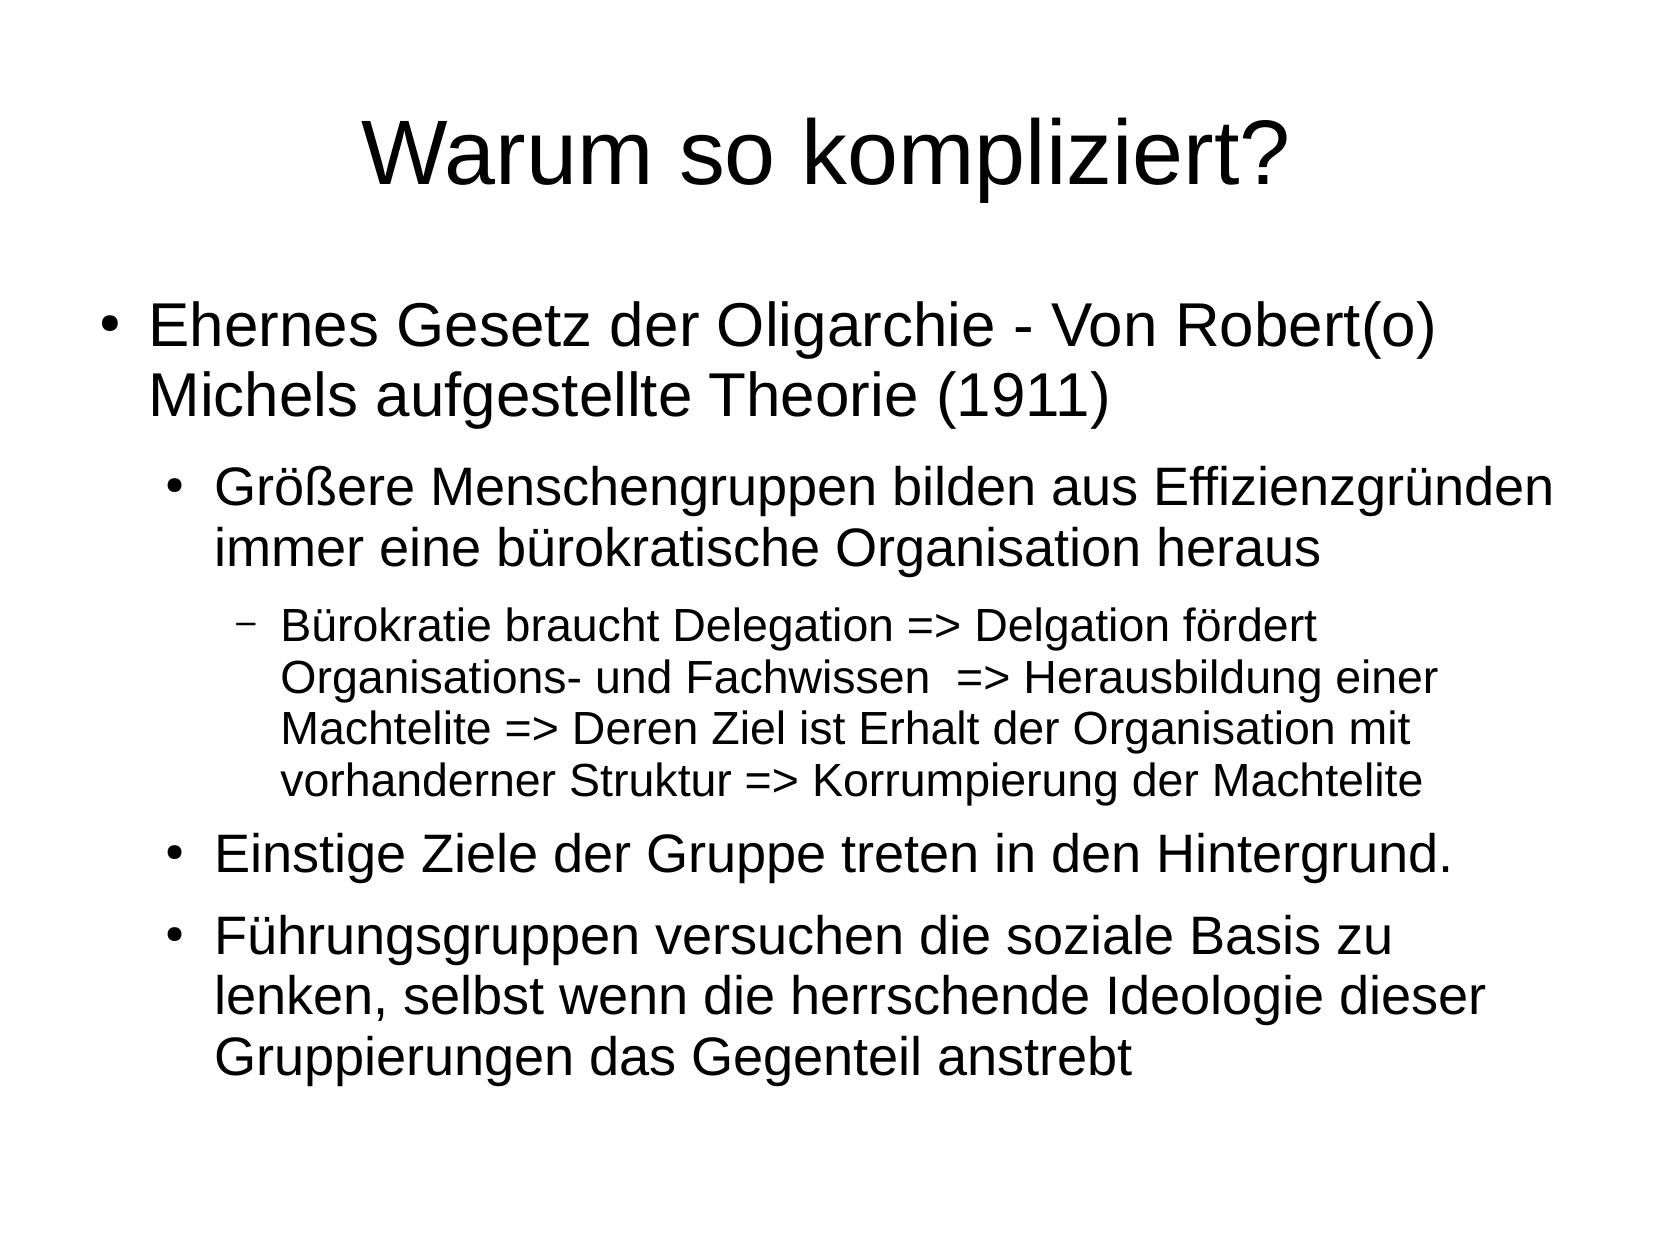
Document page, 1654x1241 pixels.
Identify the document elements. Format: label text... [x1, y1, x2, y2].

title Warum so kompliziert? [82, 49, 1571, 257]
list Ehernes Gesetz der Oligarchie - Von Robert(o) Michels aufgestellte Theorie (1911) Größere Menschengruppen bilden aus Effizienzgründen immer eine bürokratische Organisation heraus Bürokratie braucht Delegation => Delgation fördert Organisations- und Fachwissen => Herausbildung einer Machtelite => Deren Ziel ist Erhalt der Organisation mit vorhanderner Struktur => Korrumpierung der Machtelite Einstige Ziele der Gruppe treten in den Hintergrund. Führungsgruppen versuchen die soziale Basis zu lenken, selbst wenn die herrschende Ideologie dieser Gruppierungen das Gegenteil anstrebt [82, 290, 1571, 1109]
